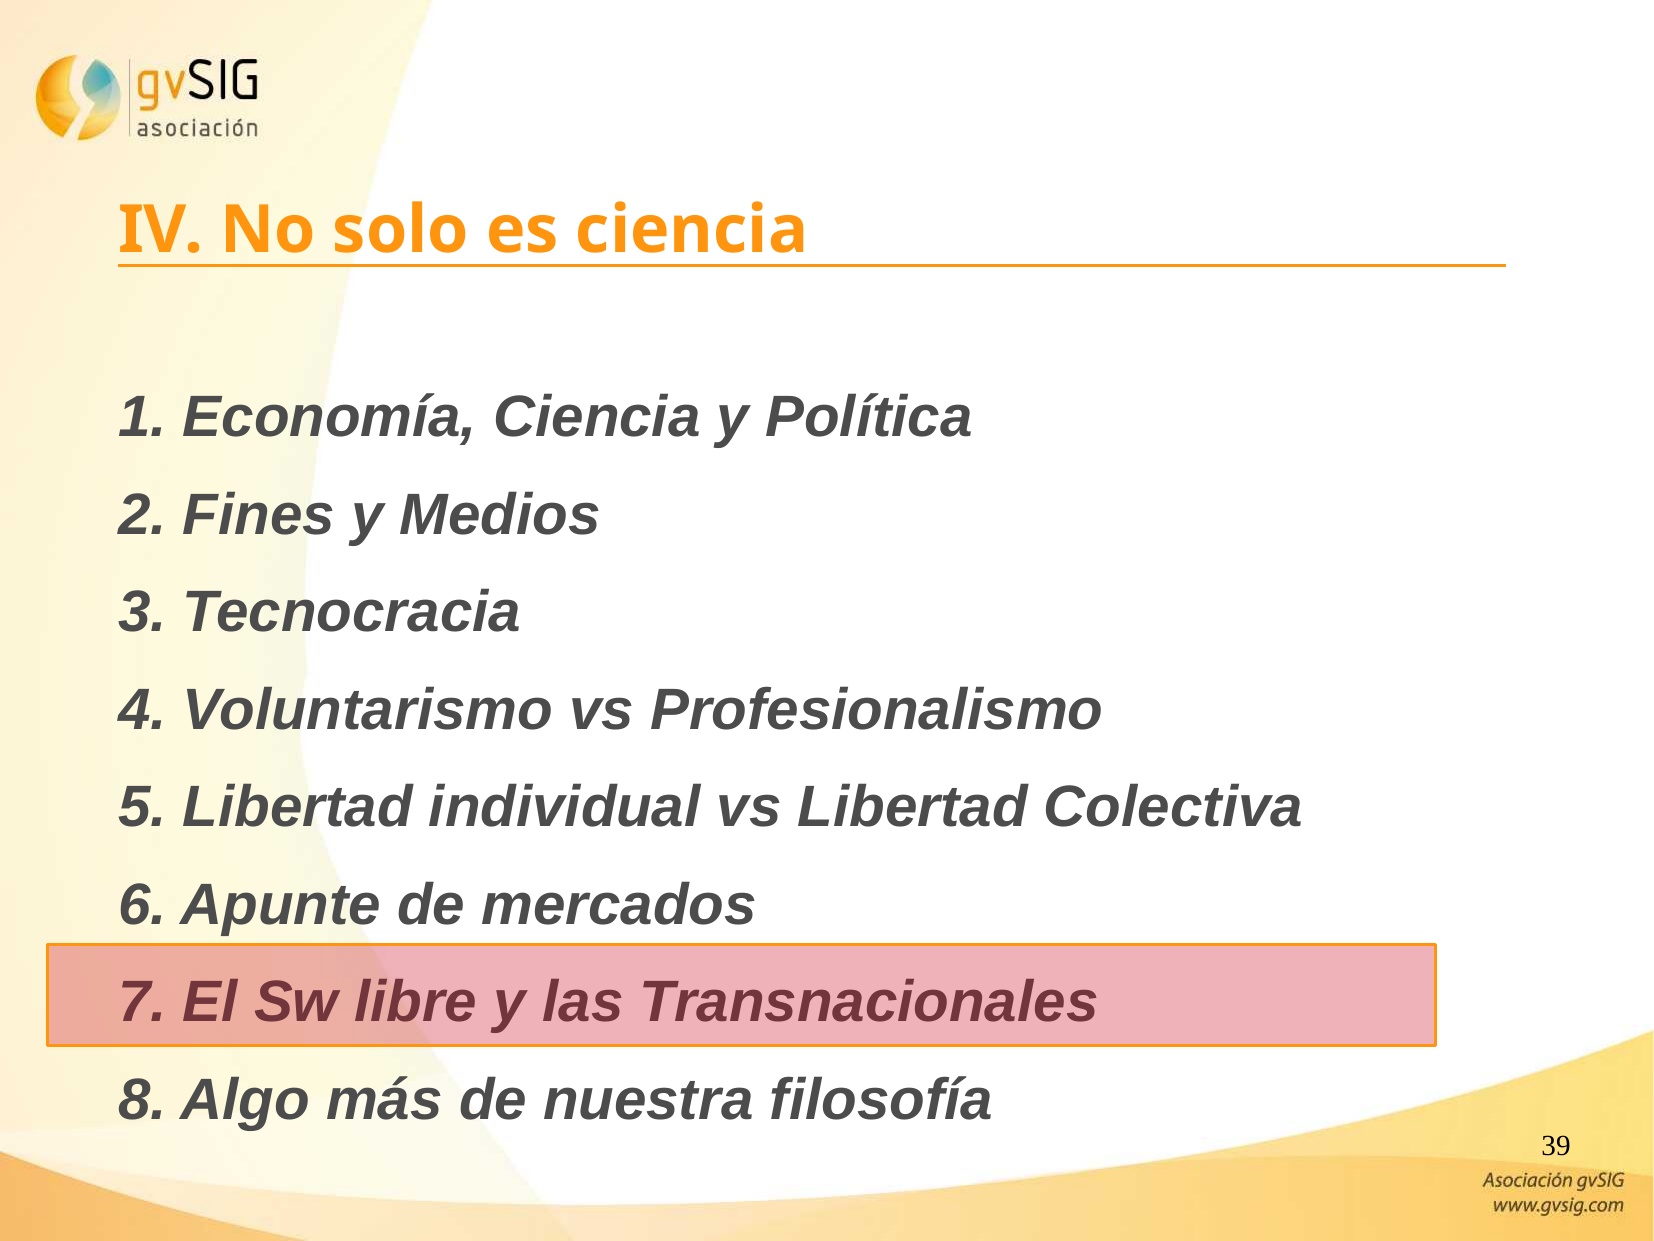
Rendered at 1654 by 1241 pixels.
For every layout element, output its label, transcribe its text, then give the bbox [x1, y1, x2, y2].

picture [0, 0, 1654, 1241]
text_box [47, 944, 1436, 1046]
title IV. No solo es ciencia [118, 177, 1607, 276]
title 1. Economía, Ciencia y Política 2. Fines y Medios 3. Tecnocracia 4. Voluntarismo vs Profesionalismo 5. Libertad individual vs Libertad Colectiva 6. Apunte de mercados 7. El Sw libre y las Transnacionales 8. Algo más de nuestra filosofía [118, 373, 1477, 1189]
